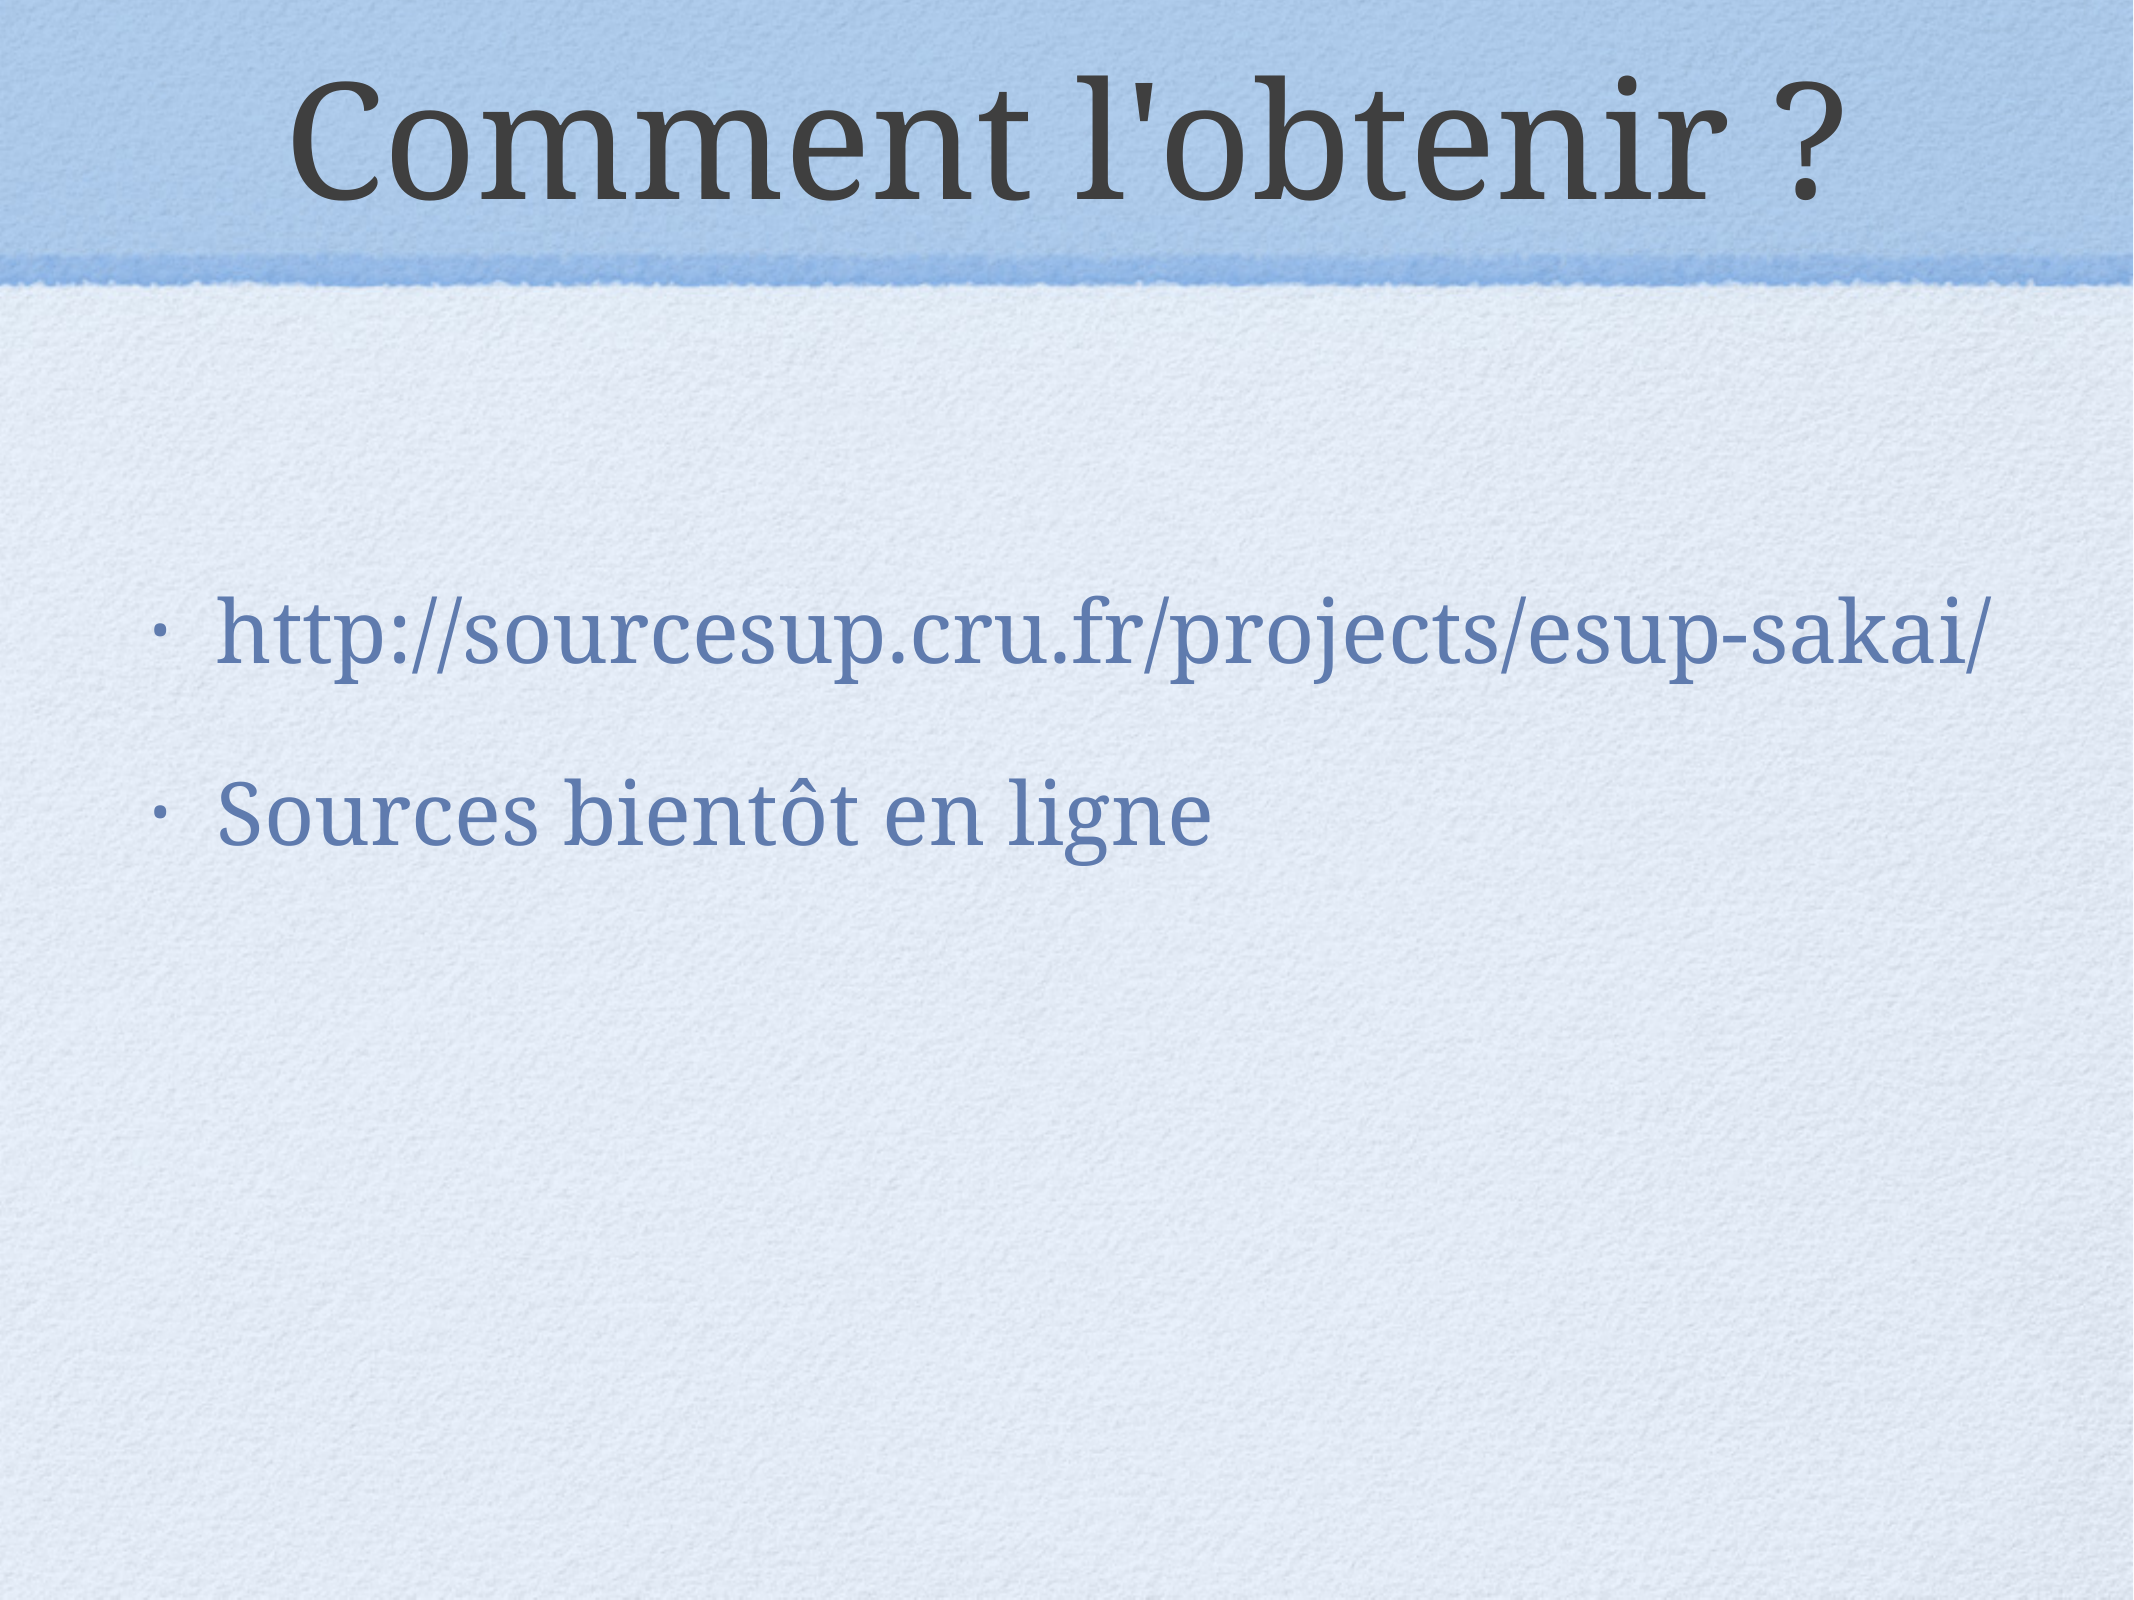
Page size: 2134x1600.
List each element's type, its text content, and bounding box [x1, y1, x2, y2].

picture [0, 0, 2134, 1600]
title Comment l'obtenir ? [72, 0, 2061, 182]
list http://sourcesup.cru.fr/projects/esup-sakai/ Sources bientôt en ligne [72, 182, 2061, 1258]
